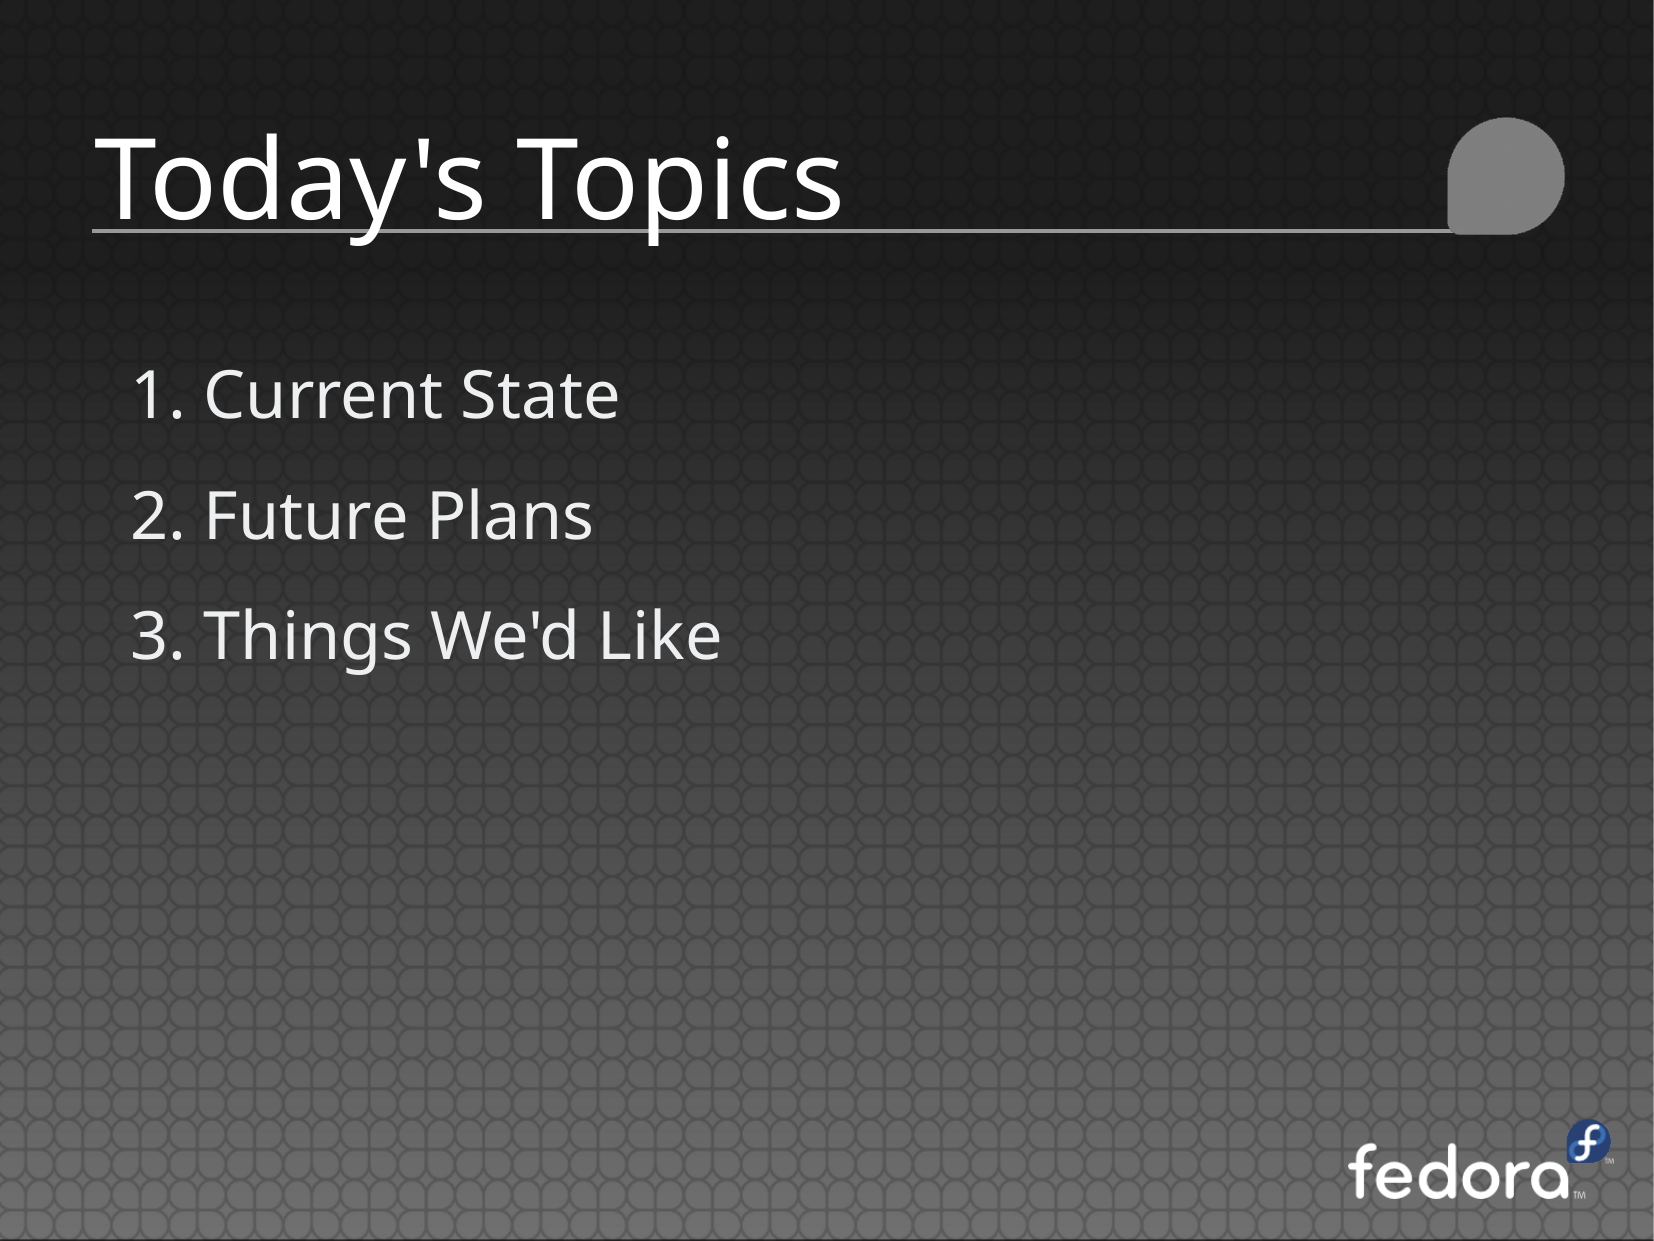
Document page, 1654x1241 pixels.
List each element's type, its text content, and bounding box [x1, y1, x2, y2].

title Today's Topics [94, 100, 1426, 251]
picture [0, 0, 1654, 1241]
list Current State Future Plans Things We'd Like [112, 227, 1501, 1163]
